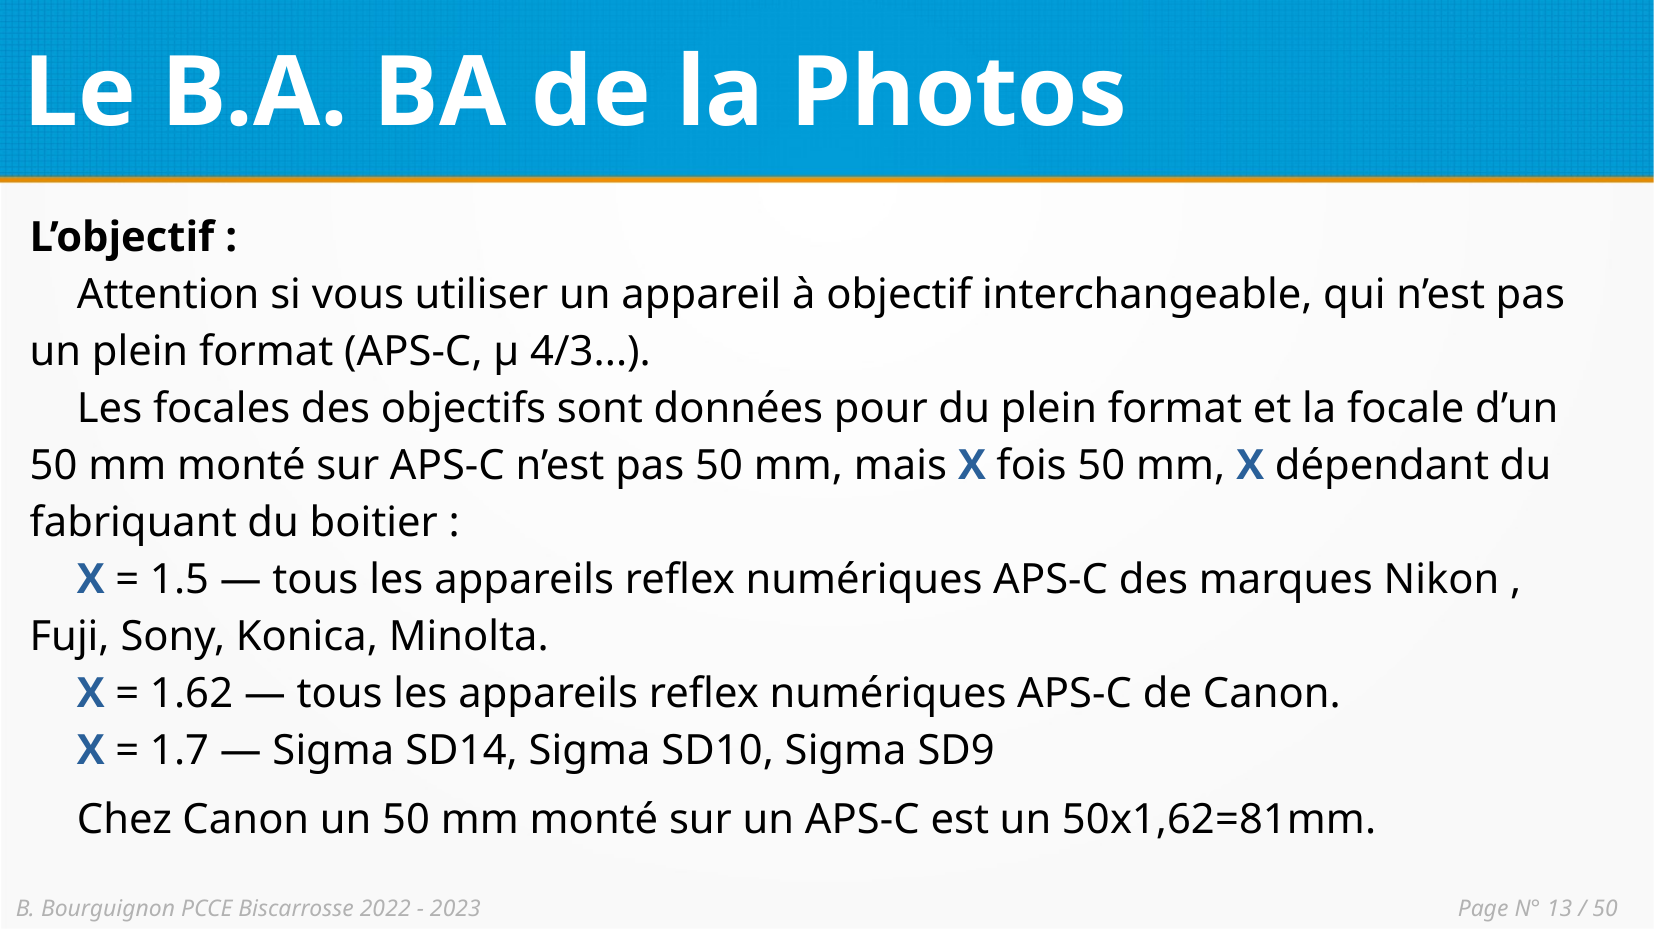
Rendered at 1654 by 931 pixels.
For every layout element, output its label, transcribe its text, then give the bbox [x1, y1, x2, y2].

text_box L’objectif : Attention si vous utiliser un appareil à objectif interchangeable, qui n’est pas un plein format (APS-C, µ 4/3...). Les focales des objectifs sont données pour du plein format et la focale d’un 50 mm monté sur APS-C n’est pas 50 mm, mais X fois 50 mm, X dépendant du fabriquant du boitier : X = 1.5 — tous les appareils reflex numériques APS-C des marques Nikon , Fuji, Sony, Konica, Minolta. X = 1.62 — tous les appareils reflex numériques APS-C de Canon. X = 1.7 — Sigma SD14, Sigma SD10, Sigma SD9 Chez Canon un 50 mm monté sur un APS-C est un 50x1,62=81mm. [23, 200, 1619, 867]
title Le B.A. BA de la Photos [23, 17, 1619, 154]
picture [0, 175, 1654, 931]
